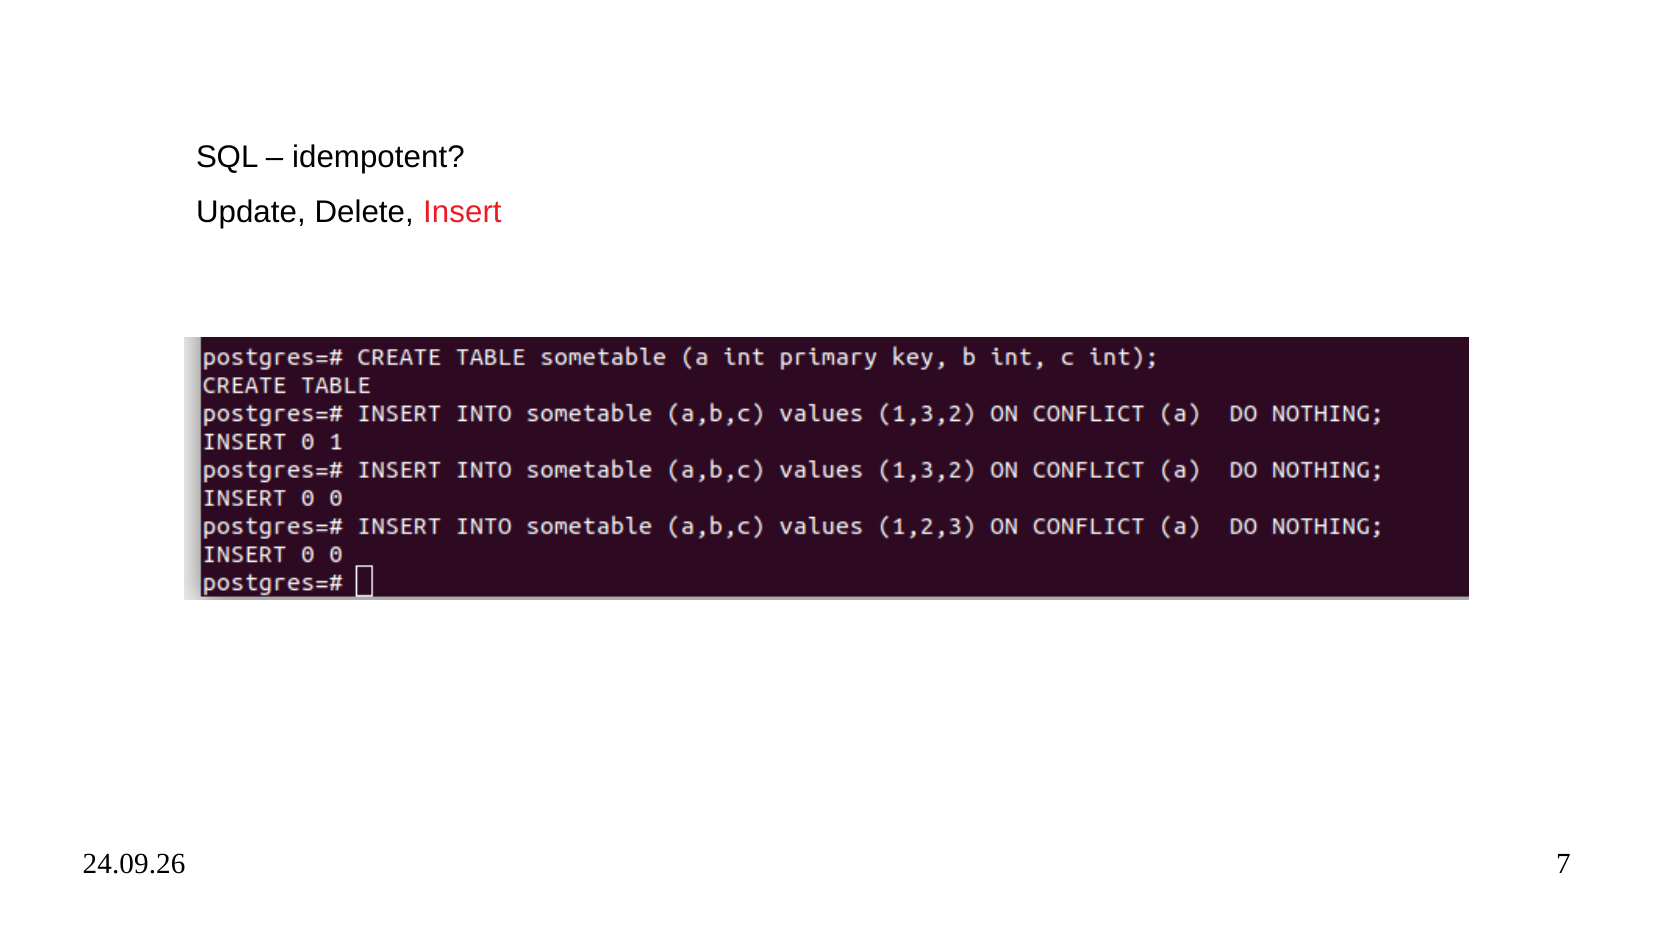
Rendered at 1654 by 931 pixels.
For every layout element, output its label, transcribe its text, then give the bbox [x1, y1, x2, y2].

text_box SQL – idempotent? Update, Delete, Insert [181, 71, 613, 237]
subtitle [82, 217, 1571, 931]
picture [184, 337, 1469, 601]
